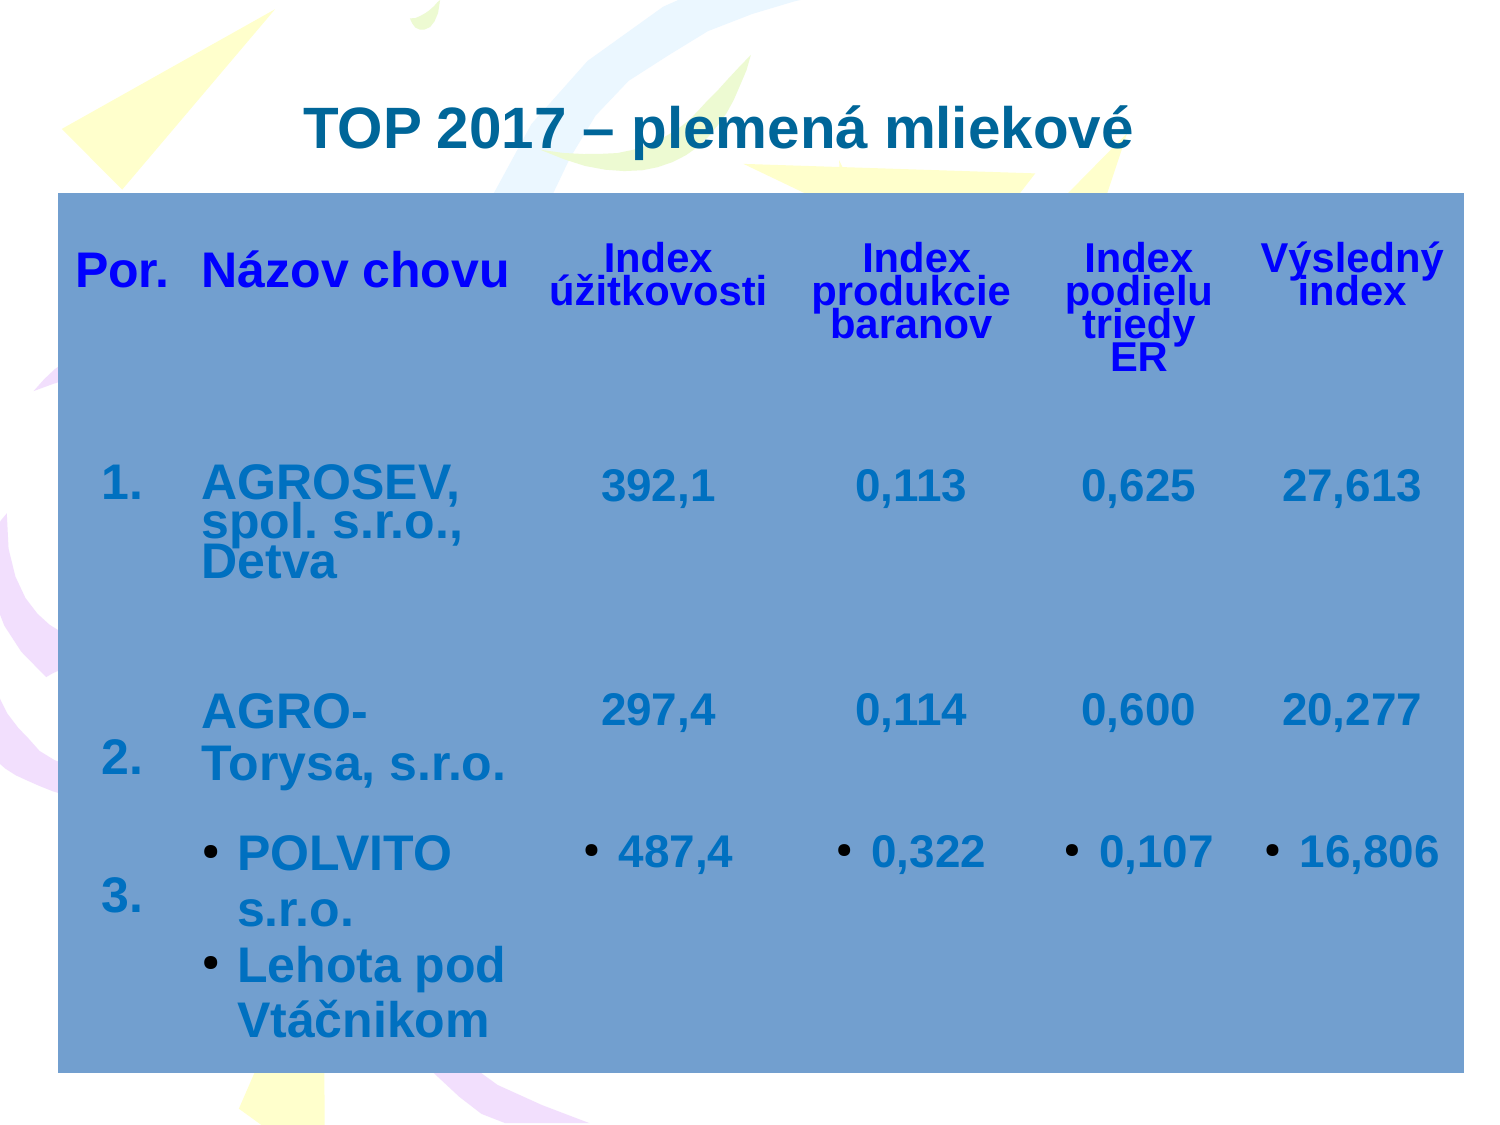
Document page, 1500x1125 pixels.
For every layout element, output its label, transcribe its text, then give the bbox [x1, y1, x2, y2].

table_cell 3. [58, 818, 187, 1073]
table_header Por. [58, 193, 187, 404]
table_cell 0,114 [785, 680, 1037, 818]
table_cell 2. [58, 680, 187, 818]
table_cell 0,625 [1037, 404, 1241, 680]
table_cell 1. [58, 404, 187, 680]
table_header Index produkcie baranov [785, 193, 1037, 404]
text_box TOP 2017 – plemená mliekové [222, 82, 1216, 168]
table_cell AGRO-Torysa, s.r.o. [187, 680, 531, 818]
table_cell 27,613 [1241, 404, 1464, 680]
table_header Index úžitkovosti [531, 193, 785, 404]
table_cell 0,322 [785, 818, 1037, 1073]
table_cell 487,4 [531, 818, 785, 1073]
table_cell 16,806 [1241, 818, 1464, 1073]
table_header Názov chovu [187, 193, 531, 404]
table_cell 0,113 [785, 404, 1037, 680]
table_cell AGROSEV, spol. s.r.o., Detva [187, 404, 531, 680]
table_header Výsledný index [1241, 193, 1464, 404]
table_header Index podielu triedy ER [1037, 193, 1241, 404]
table_cell 20,277 [1241, 680, 1464, 818]
table_cell 392,1 [531, 404, 785, 680]
table_cell 0,107 [1037, 818, 1241, 1073]
table_cell 0,600 [1037, 680, 1241, 818]
table_cell POLVITO s.r.o. Lehota pod Vtáčnikom [187, 818, 531, 1073]
table_cell 297,4 [531, 680, 785, 818]
